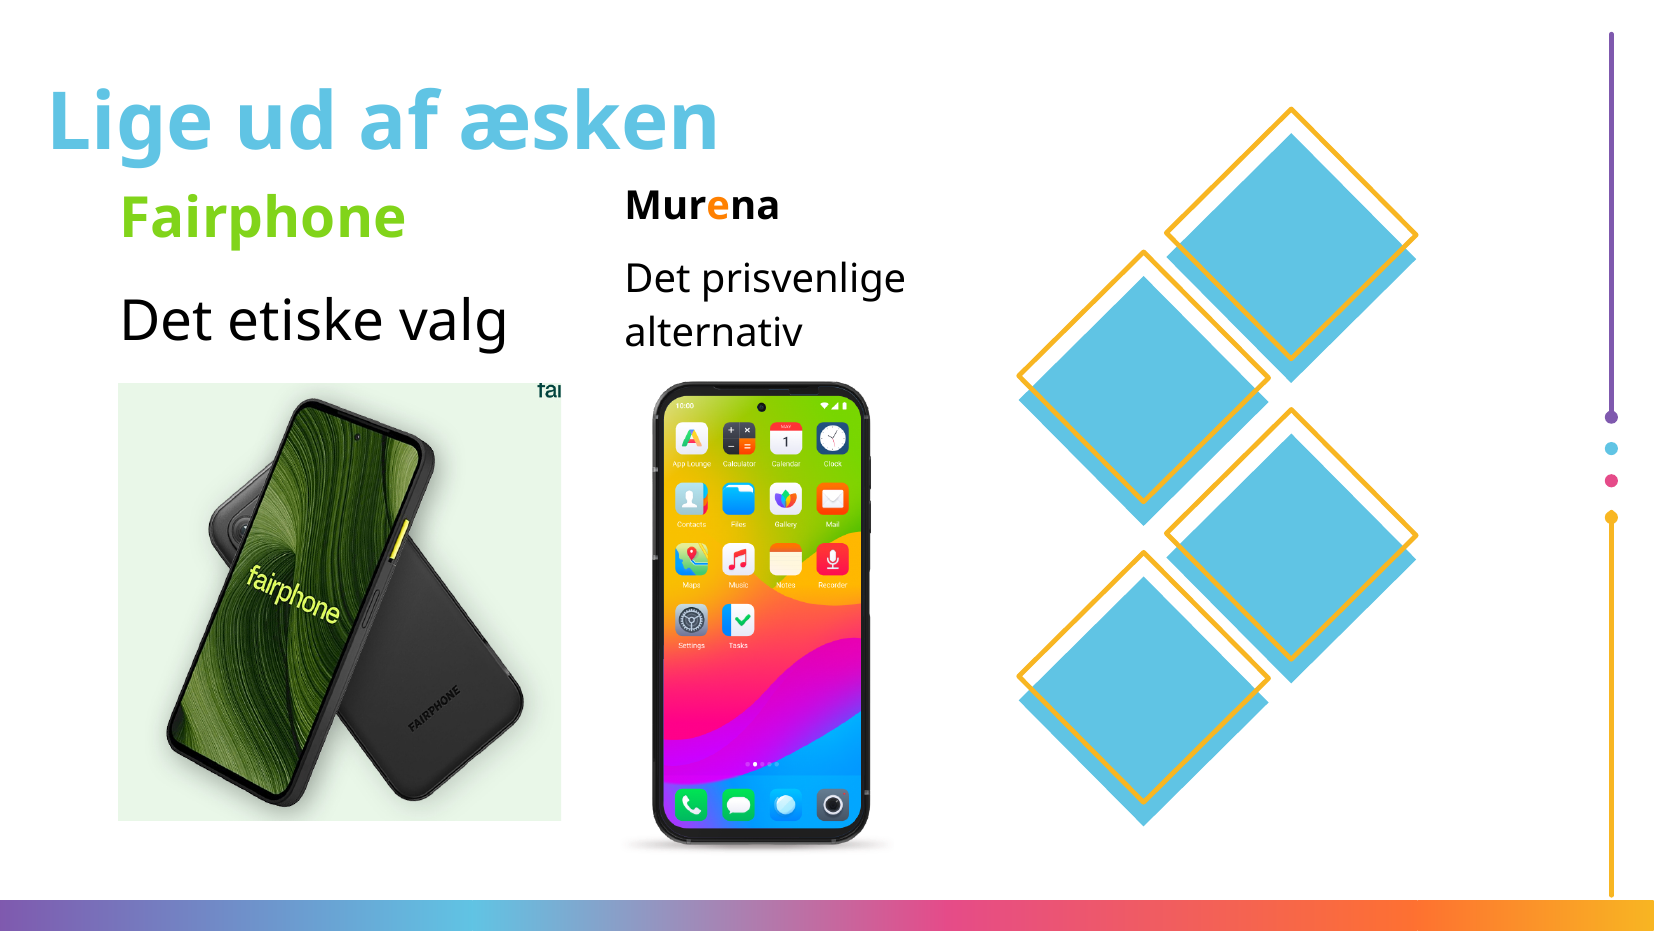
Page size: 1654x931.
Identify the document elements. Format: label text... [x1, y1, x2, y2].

picture [620, 360, 895, 857]
picture [118, 383, 562, 821]
title Lige ud af æsken [29, 29, 739, 207]
list Murena Det prisvenlige alternativ [581, 177, 1063, 361]
list Fairphone Det etiske valg [59, 177, 541, 361]
